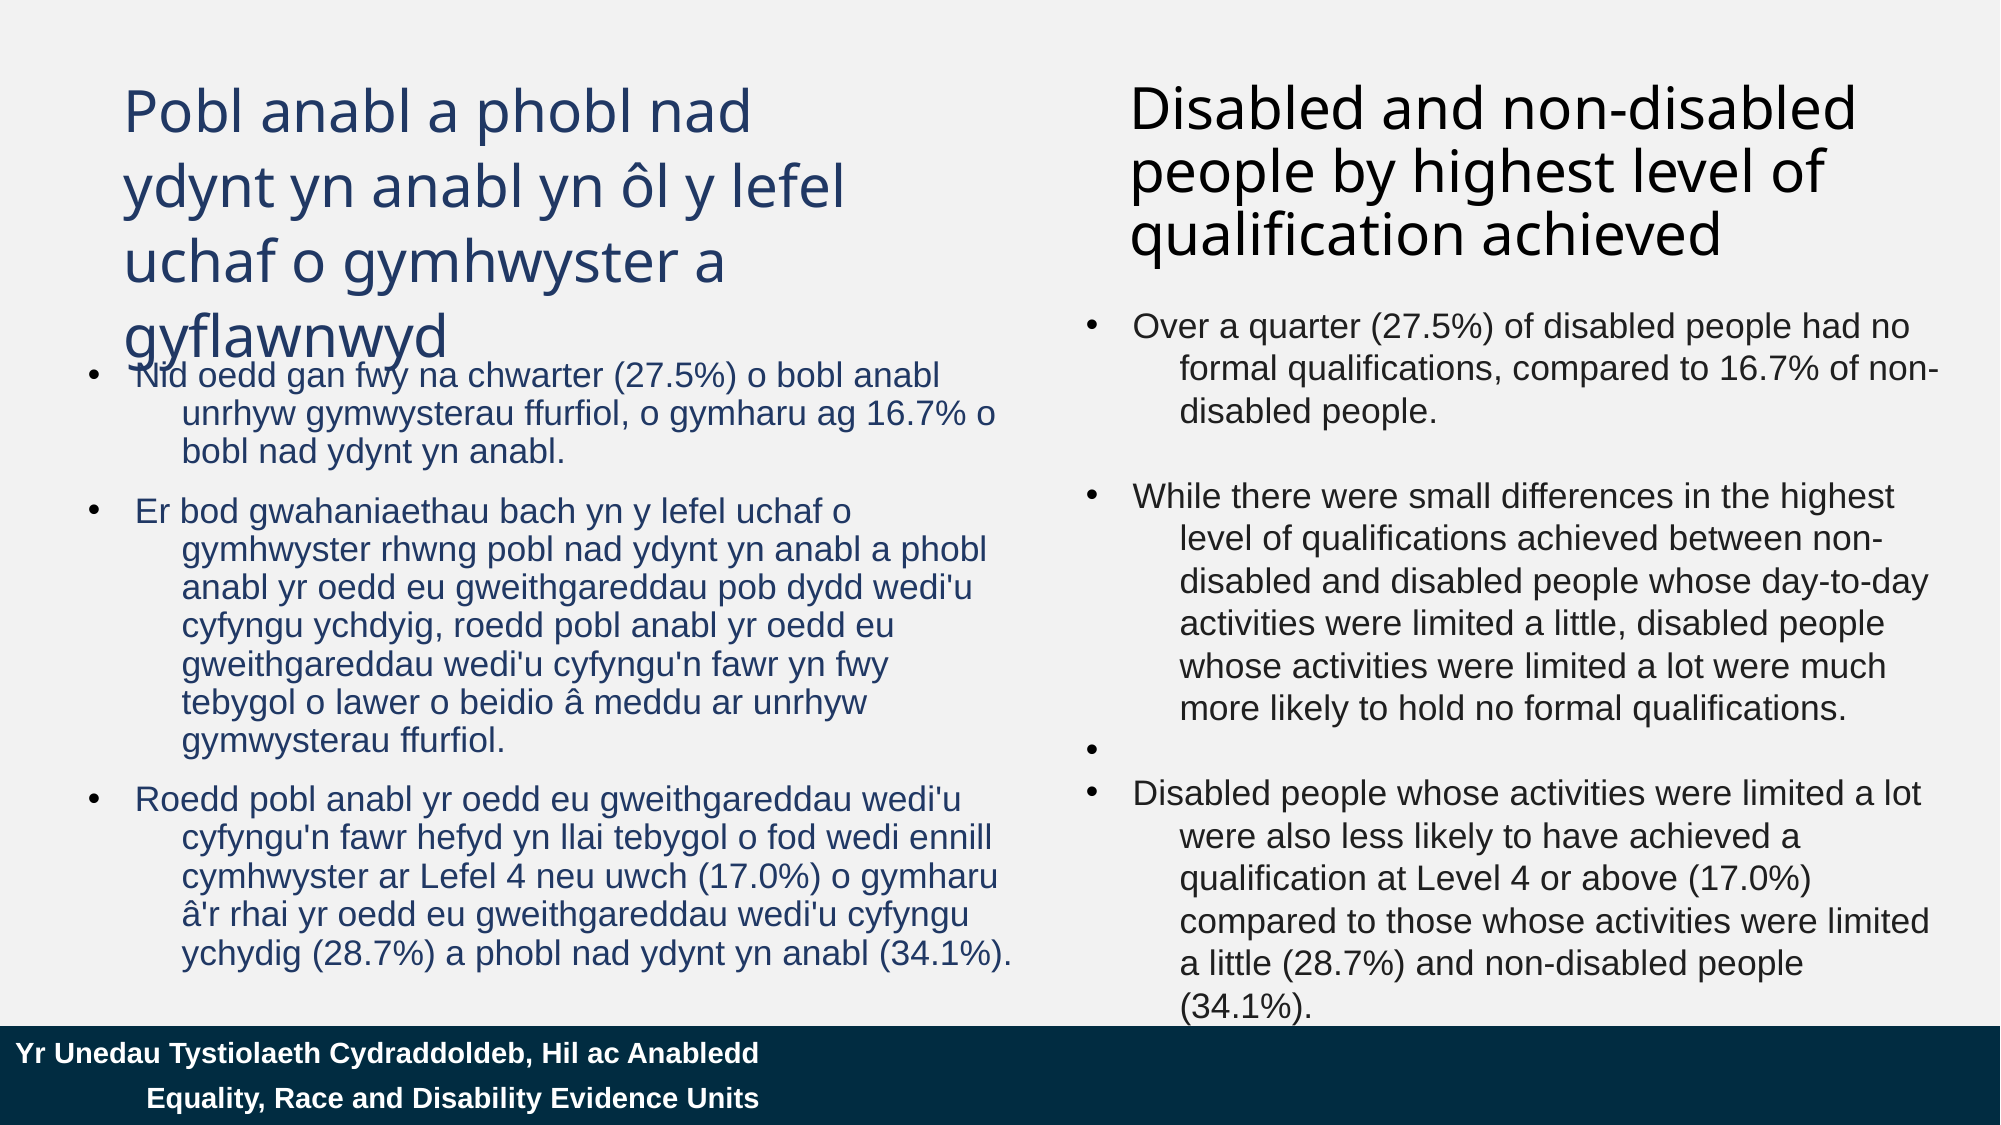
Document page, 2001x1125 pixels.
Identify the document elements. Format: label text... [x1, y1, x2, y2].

text_box Over a quarter (27.5%) of disabled people had no formal qualifications, compared to 16.7% of non-disabled people. While there were small differences in the highest level of qualifications achieved between non-disabled and disabled people whose day-to-day activities were limited a little, disabled people whose activities were limited a lot were much more likely to hold no formal qualifications. Disabled people whose activities were limited a lot were also less likely to have achieved a qualification at Level 4 or above (17.0%) compared to those whose activities were limited a little (28.7%) and non-disabled people (34.1%). [1070, 295, 1957, 1073]
subtitle Nid oedd gan fwy na chwarter (27.5%) o bobl anabl unrhyw gymwysterau ffurfiol, o gymharu ag 16.7% o bobl nad ydynt yn anabl. Er bod gwahaniaethau bach yn y lefel uchaf o gymhwyster rhwng pobl nad ydynt yn anabl a phobl anabl yr oedd eu gweithgareddau pob dydd wedi'u cyfyngu ychdyig, roedd pobl anabl yr oedd eu gweithgareddau wedi'u cyfyngu'n fawr yn fwy tebygol o lawer o beidio â meddu ar unrhyw gymwysterau ffurfiol. Roedd pobl anabl yr oedd eu gweithgareddau wedi'u cyfyngu'n fawr hefyd yn llai tebygol o fod wedi ennill cymhwyster ar Lefel 4 neu uwch (17.0%) o gymharu â'r rhai yr oedd eu gweithgareddau wedi'u cyfyngu ychydig (28.7%) a phobl nad ydynt yn anabl (34.1%). [72, 349, 1029, 1071]
title Pobl anabl a phobl nad ydynt yn anabl yn ôl y lefel uchaf o gymhwyster a gyflawnwyd [108, 62, 891, 314]
text_box Disabled and non-disabled people by highest level of qualification achieved [1114, 6, 1897, 276]
text_box Yr Unedau Tystiolaeth Cydraddoldeb, Hil ac Anabledd Equality, Race and Disability Evidence Units [0, 1026, 2000, 1125]
